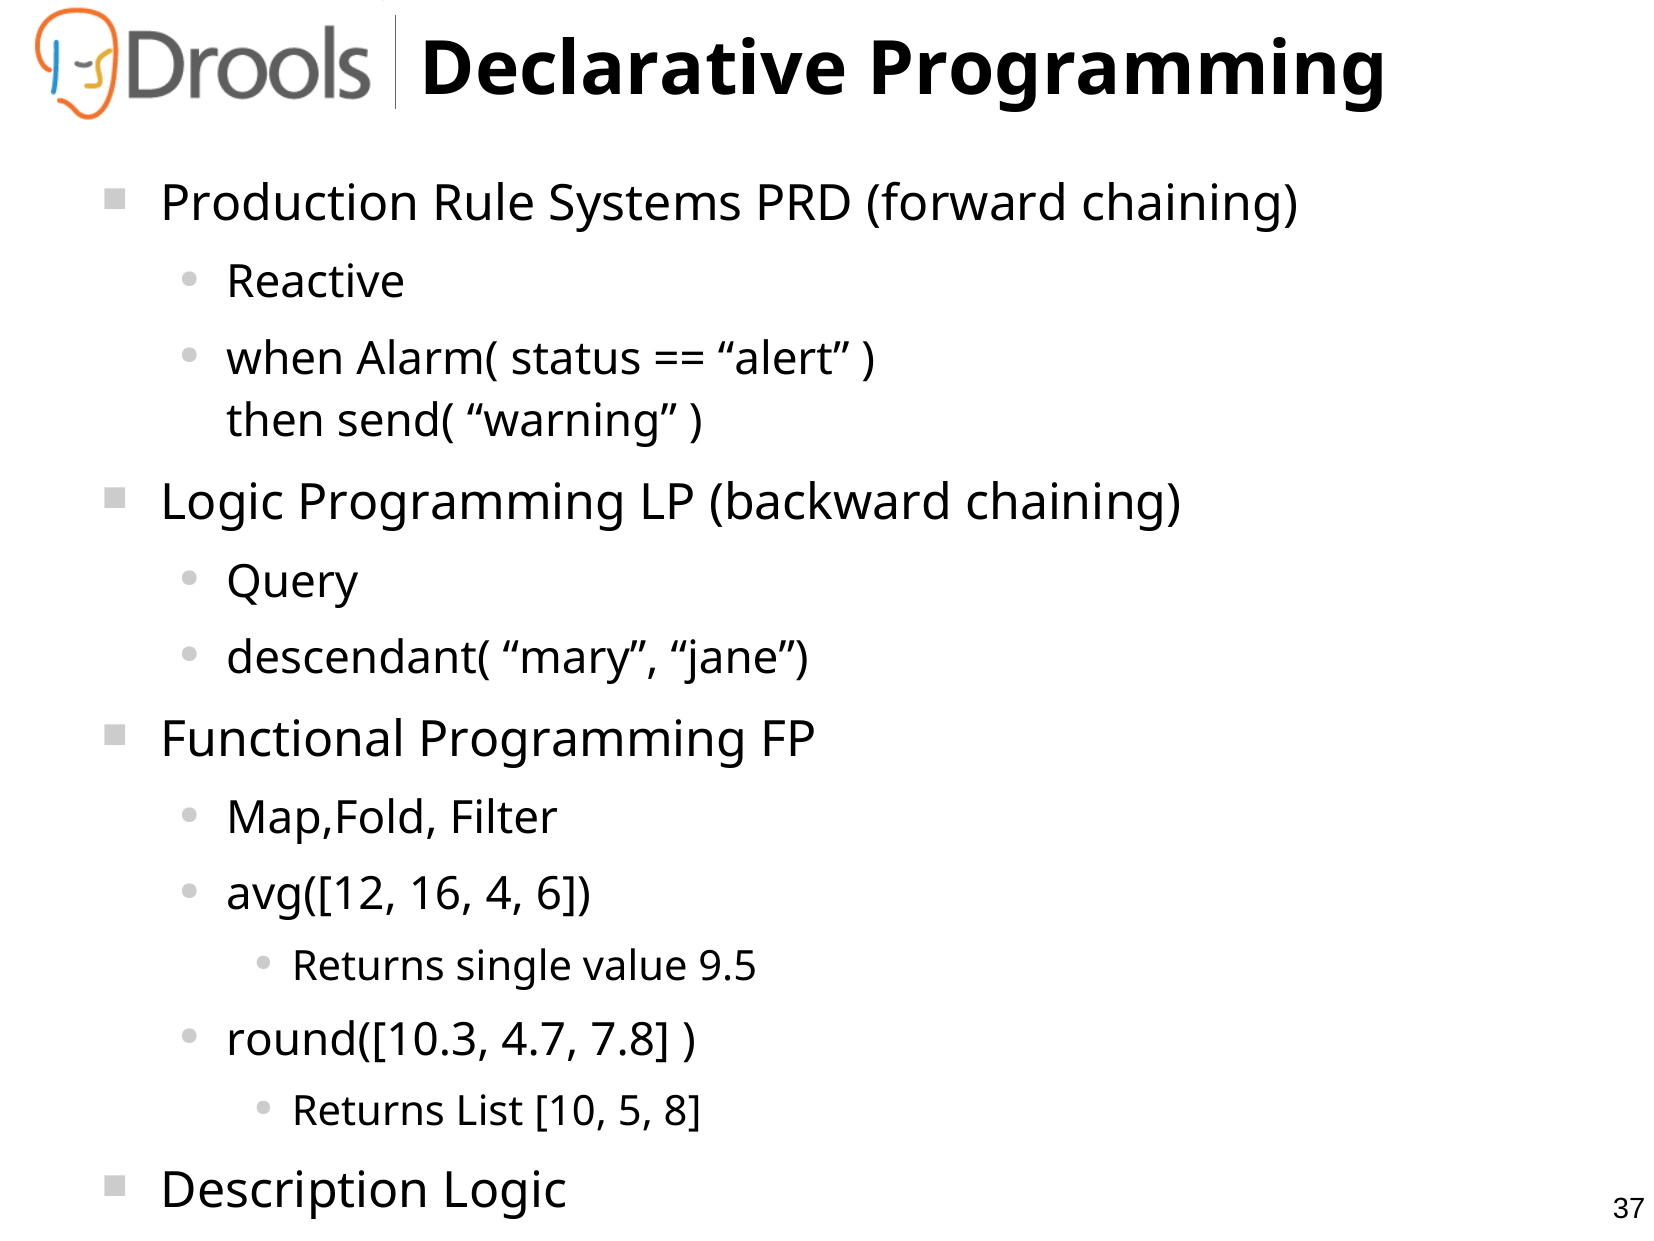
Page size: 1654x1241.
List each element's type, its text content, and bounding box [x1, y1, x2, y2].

list Production Rule Systems PRD (forward chaining) Reactive when Alarm( status == “alert” ) then send( “warning” ) Logic Programming LP (backward chaining) Query descendant( “mary”, “jane”) Functional Programming FP Map,Fold, Filter avg([12, 16, 4, 6]) Returns single value 9.5 round([10.3, 4.7, 7.8] ) Returns List [10, 5, 8] Description Logic Person Has Name and LivesAt Address [104, 166, 1517, 1176]
picture [29, 0, 384, 126]
title Declarative Programming [419, 12, 1630, 118]
